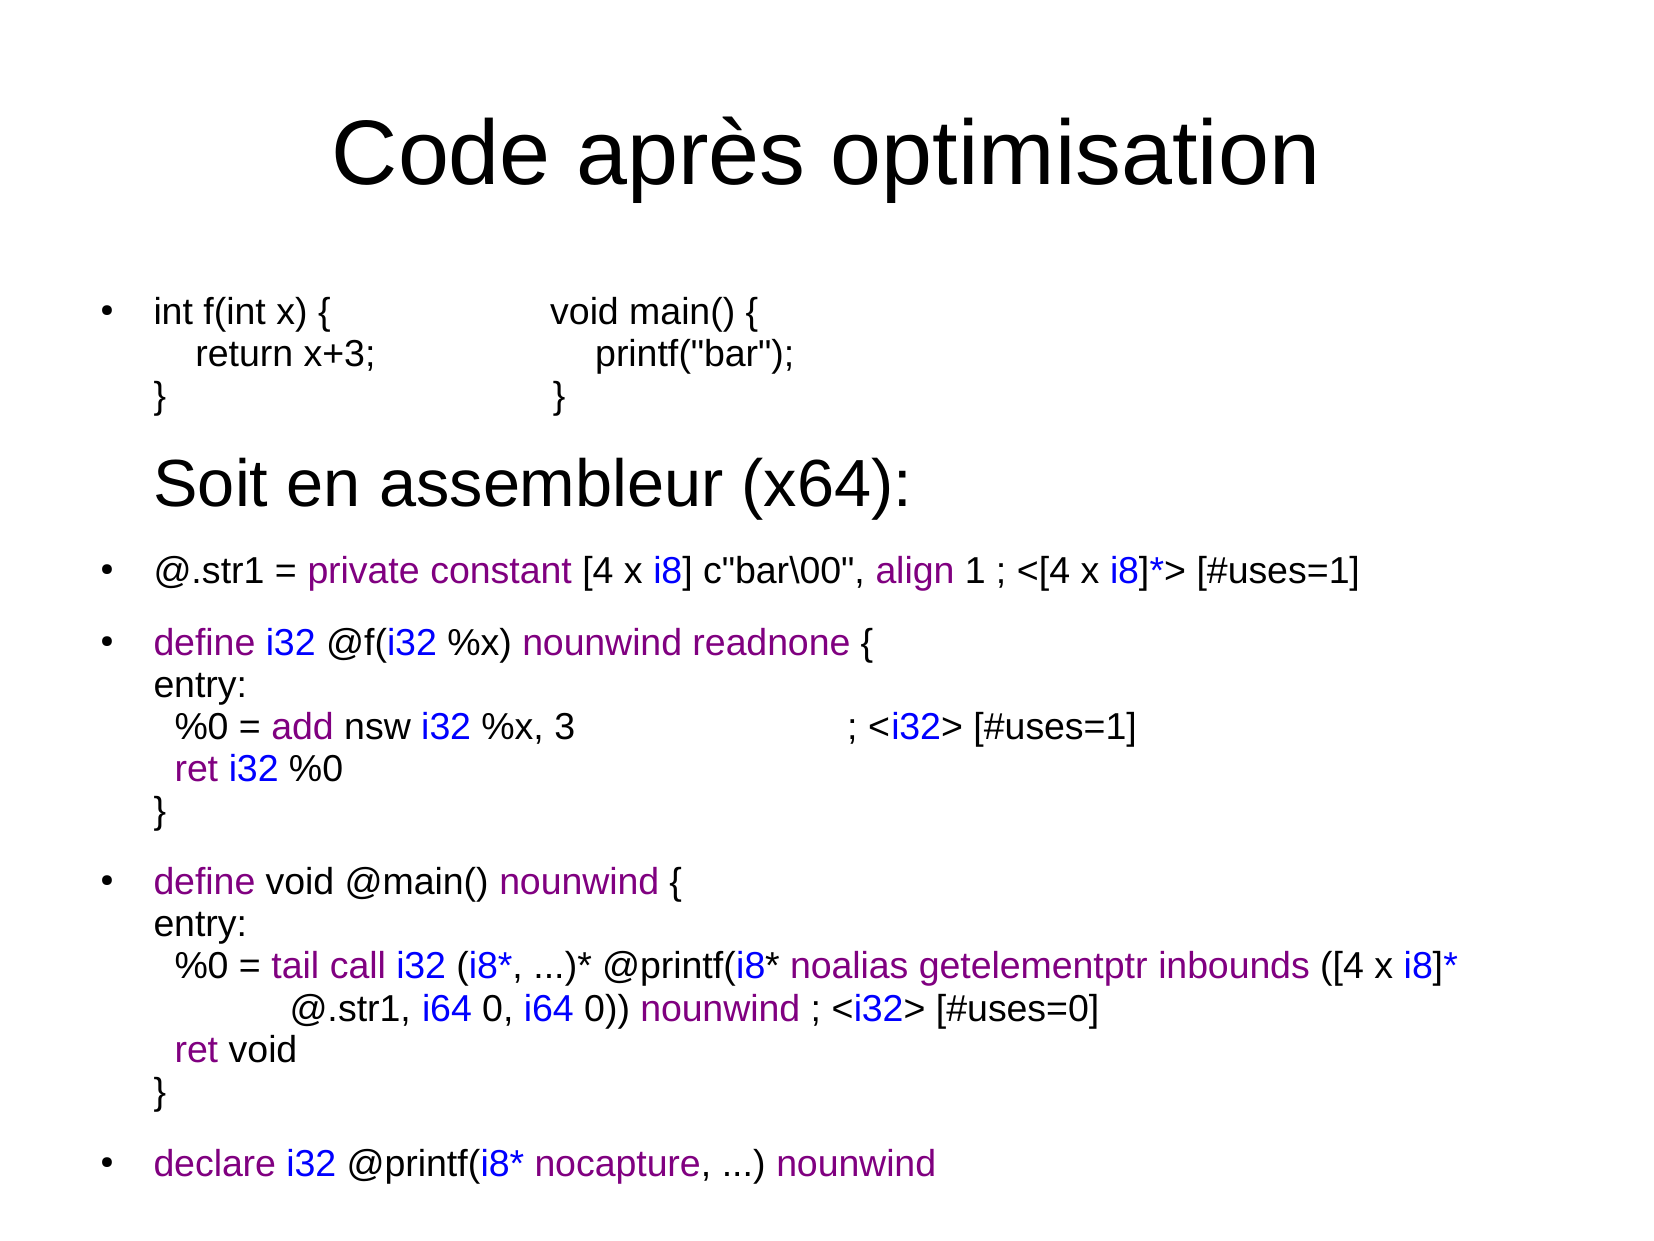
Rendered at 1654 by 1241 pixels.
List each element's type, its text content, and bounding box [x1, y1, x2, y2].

list int f(int x) { void main() { return x+3; printf("bar"); } } Soit en assembleur (x64): @.str1 = private constant [4 x i8] c"bar\00", align 1 ; <[4 x i8]*> [#uses=1] define i32 @f(i32 %x) nounwind readnone { entry: %0 = add nsw i32 %x, 3 ; <i32> [#uses=1] ret i32 %0 } define void @main() nounwind { entry: %0 = tail call i32 (i8*, ...)* @printf(i8* noalias getelementptr inbounds ([4 x i8]* @.str1, i64 0, i64 0)) nounwind ; <i32> [#uses=0] ret void } declare i32 @printf(i8* nocapture, ...) nounwind [82, 290, 1571, 1185]
title Code après optimisation [82, 56, 1571, 250]
